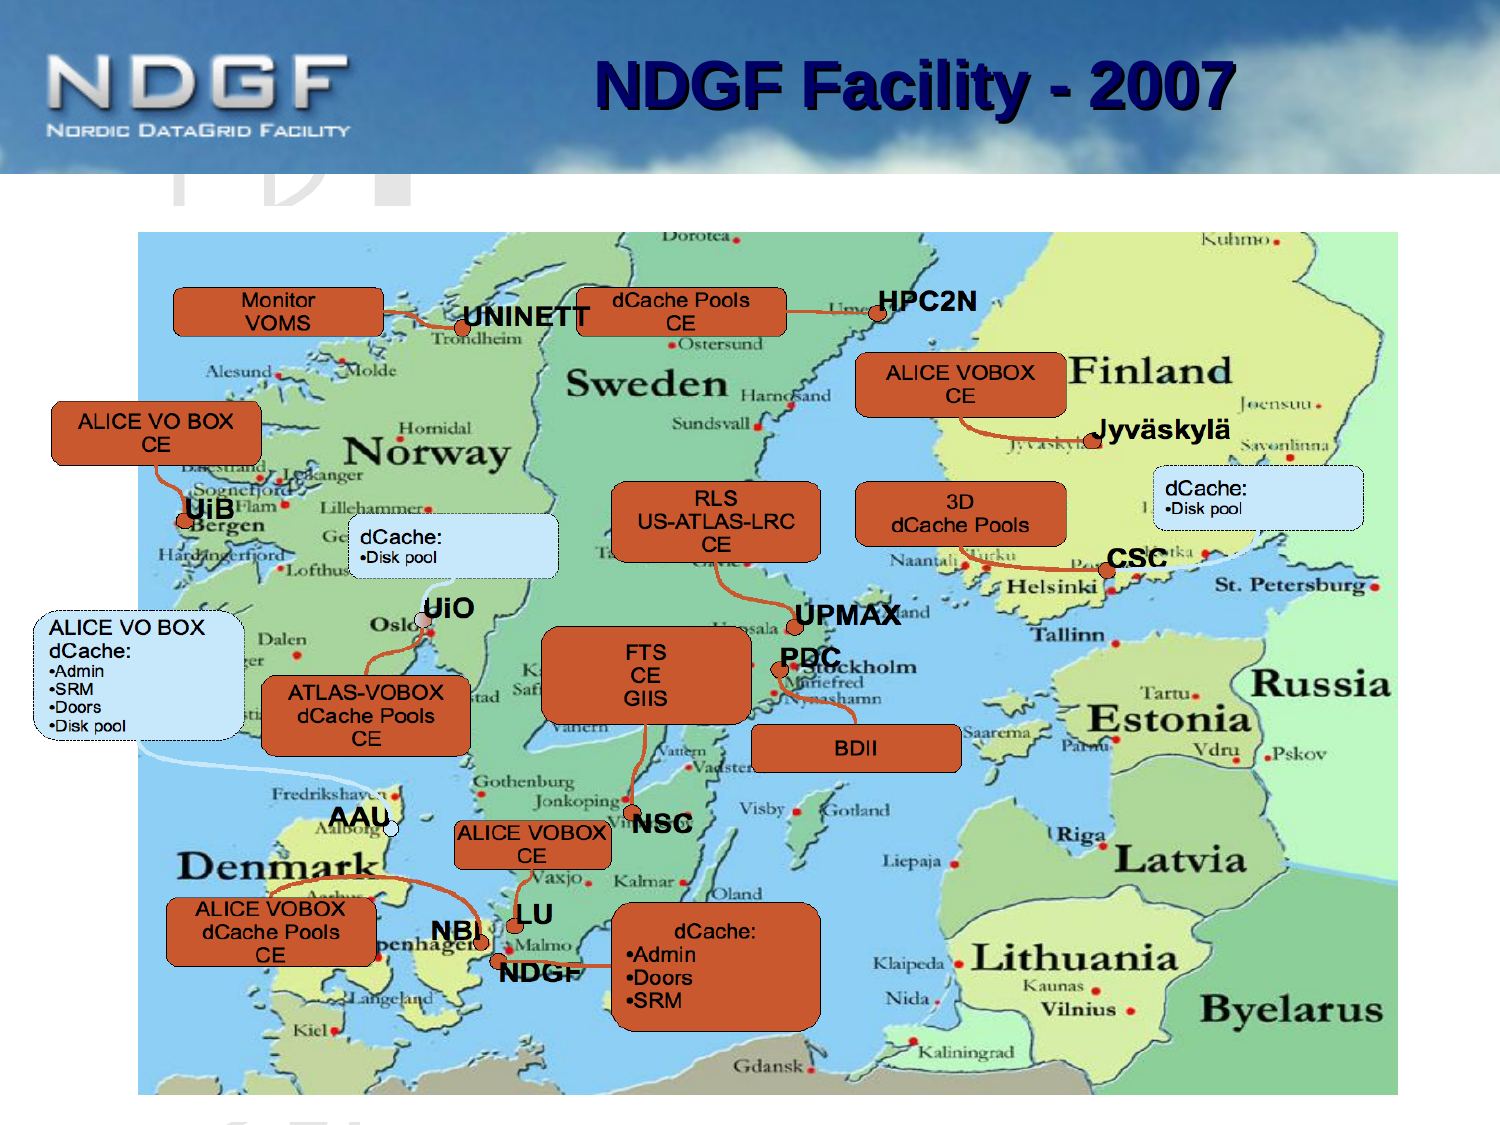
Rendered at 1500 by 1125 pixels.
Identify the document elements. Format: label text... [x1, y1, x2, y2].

title NDGF Facility - 2007 [372, 19, 1459, 149]
picture [0, 0, 1500, 1125]
